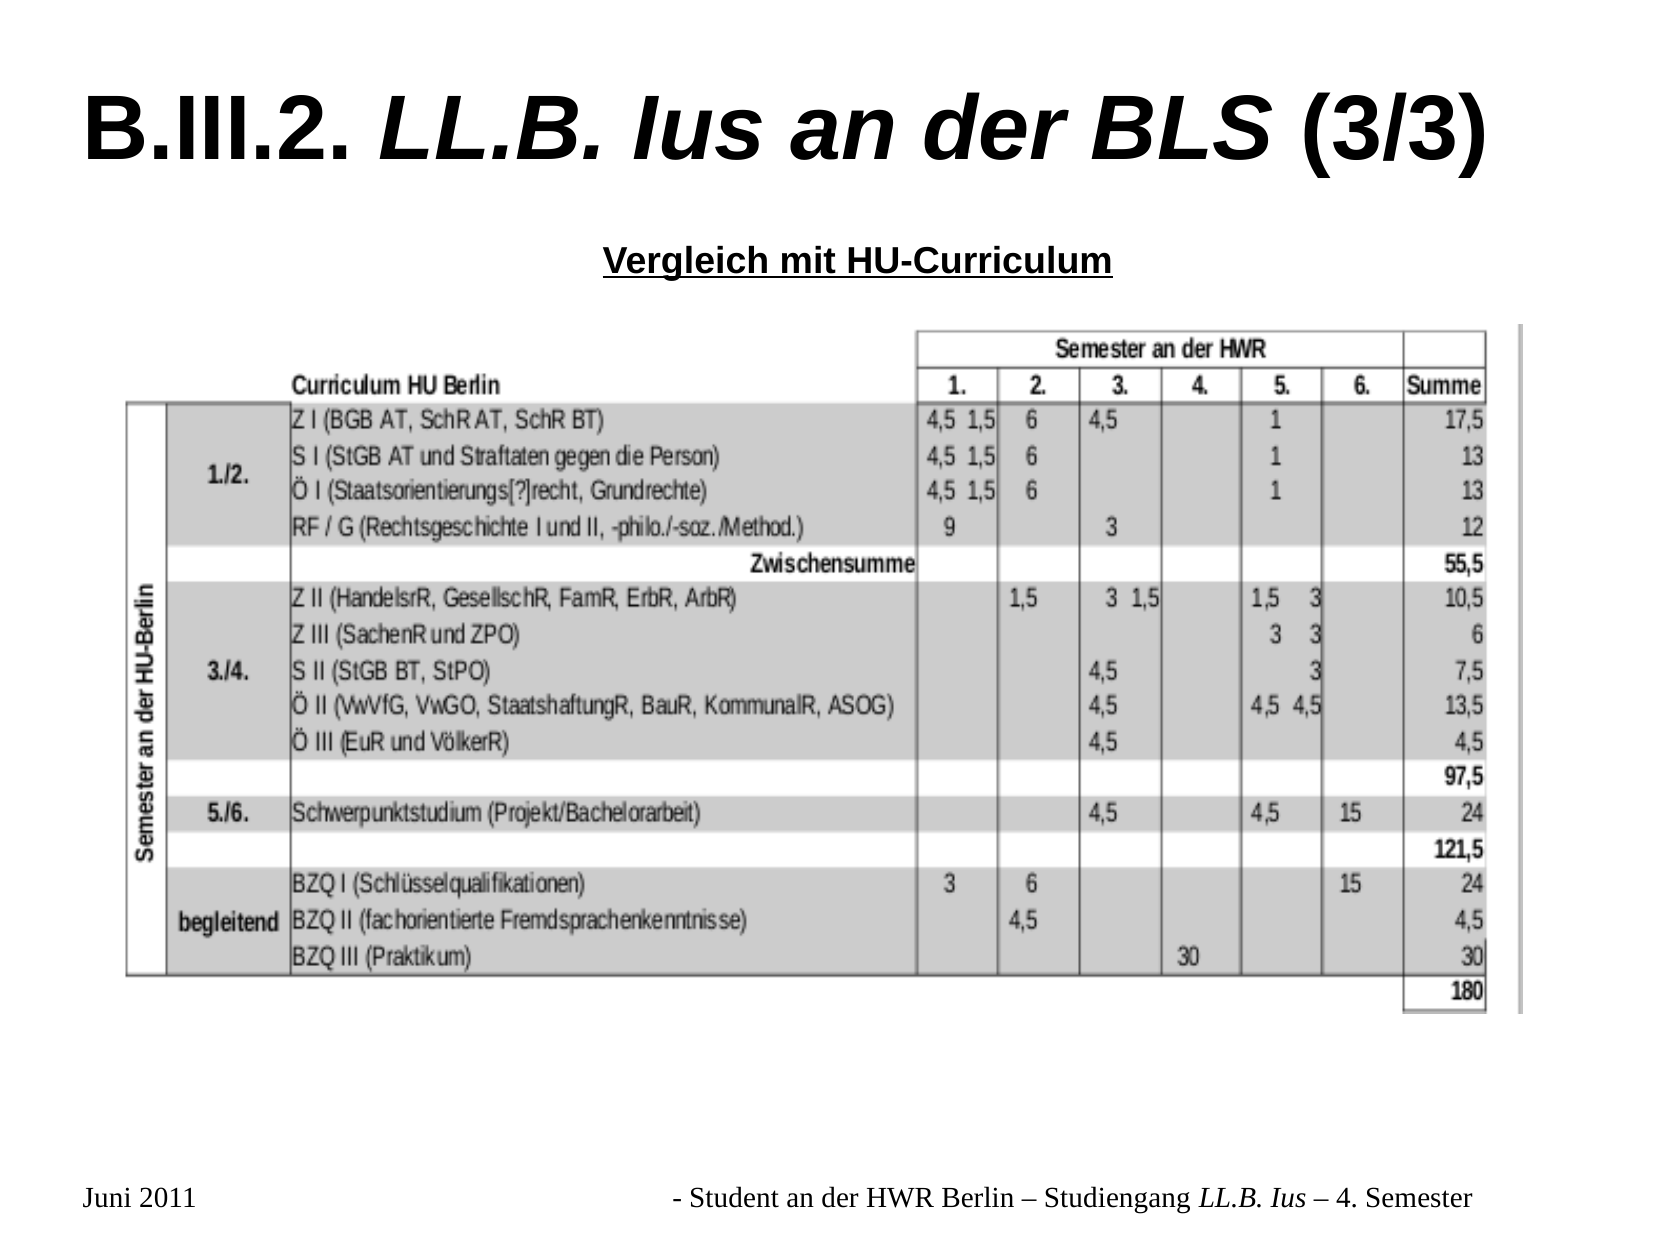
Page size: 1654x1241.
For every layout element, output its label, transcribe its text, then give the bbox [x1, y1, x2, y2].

text_box Vergleich mit HU-Curriculum [588, 232, 1129, 290]
picture [124, 324, 1523, 1014]
title B.III.2. LL.B. Ius an der BLS (3/3) [82, 49, 1571, 207]
